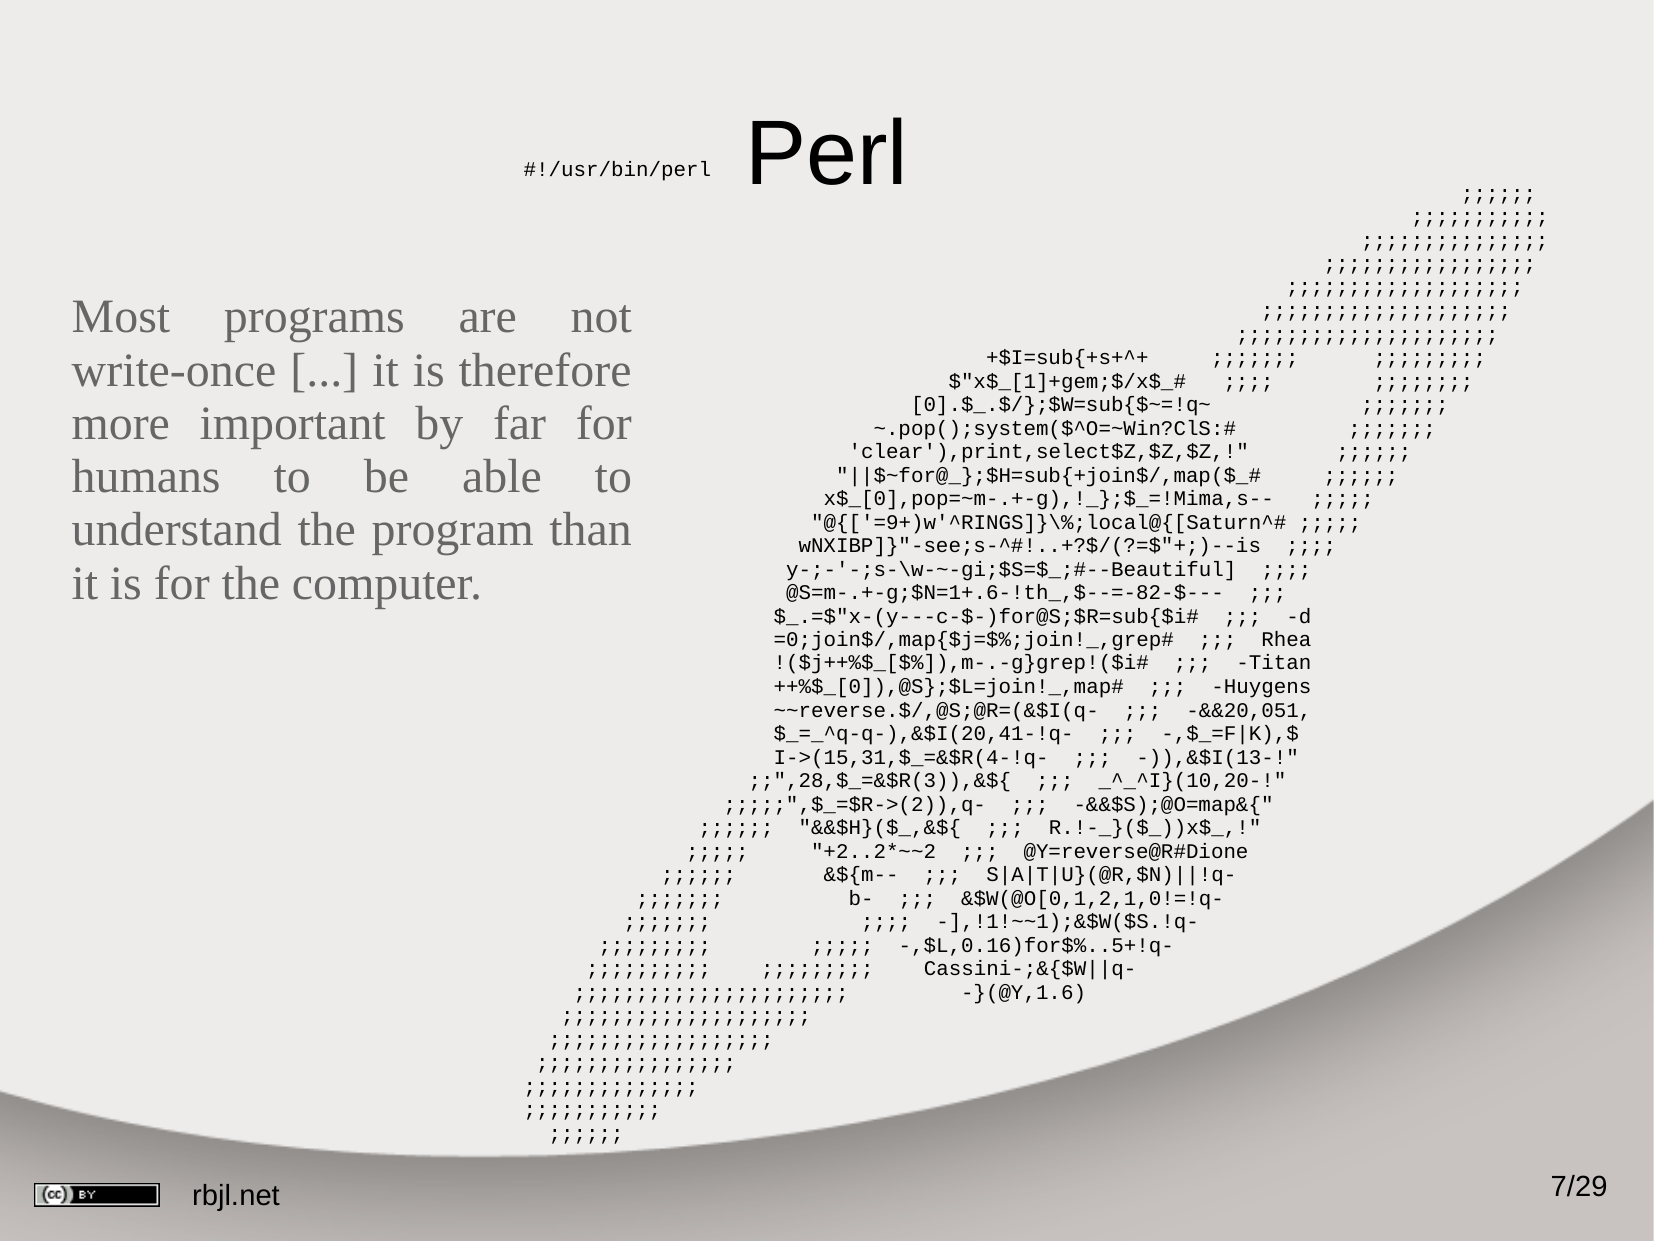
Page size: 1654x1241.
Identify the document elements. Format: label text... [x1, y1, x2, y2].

text_box Most programs are not write-once [...] it is therefore more important by far for humans to be able to understand the program than it is for the computer. [56, 282, 648, 786]
text_box #!/usr/bin/perl ;;;;;; ;;;;;;;;;;; ;;;;;;;;;;;;;;; ;;;;;;;;;;;;;;;;; ;;;;;;;;;;;;;;;;;;; ;;;;;;;;;;;;;;;;;;;; ;;;;;;;;;;;;;;;;;;;;; +$I=sub{+s+^+ ;;;;;;; ;;;;;;;;; $"x$_[1]+gem;$/x$_# ;;;; ;;;;;;;; [0].$_.$/};$W=sub{$~=!q~ ;;;;;;; ~.pop();system($^O=~Win?ClS:# ;;;;;;; 'clear'),print,select$Z,$Z,$Z,!" ;;;;;; "||$~for@_};$H=sub{+join$/,map($_# ;;;;;; x$_[0],pop=~m-.+-g),!_};$_=!Mima,s-- ;;;;; "@{['=9+)w'^RINGS]}\%;local@{[Saturn^# ;;;;; wNXIBP]}"-see;s-^#!..+?$/(?=$"+;)--is ;;;; y-;-'-;s-\w-~-gi;$S=$_;#--Beautiful] ;;;; @S=m-.+-g;$N=1+.6-!th_,$--=-82-$--- ;;; $_.=$"x-(y---c-$-)for@S;$R=sub{$i# ;;; -d =0;join$/,map{$j=$%;join!_,grep# ;;; Rhea !($j++%$_[$%]),m-.-g}grep!($i# ;;; -Titan ++%$_[0]),@S};$L=join!_,map# ;;; -Huygens ~~reverse.$/,@S;@R=(&$I(q- ;;; -&&20,051, $_=_^q-q-),&$I(20,41-!q- ;;; -,$_=F|K),$ I->(15,31,$_=&$R(4-!q- ;;; -)),&$I(13-!" ;;",28,$_=&$R(3)),&${ ;;; _^_^I}(10,20-!" ;;;;;",$_=$R->(2)),q- ;;; -&&$S);@O=map&{" ;;;;;; "&&$H}($_,&${ ;;; R.!-_}($_))x$_,!" ;;;;; "+2..2*~~2 ;;; @Y=reverse@R#Dione ;;;;;; &${m-- ;;; S|A|T|U}(@R,$N)||!q- ;;;;;;; b- ;;; &$W(@O[0,1,2,1,0!=!q- ;;;;;;; ;;;; -],!1!~~1);&$W($S.!q- ;;;;;;;;; ;;;;; -,$L,0.16)for$%..5+!q- ;;;;;;;;;; ;;;;;;;;; Cassini-;&{$W||q- ;;;;;;;;;;;;;;;;;;;;;; -}(@Y,1.6) ;;;;;;;;;;;;;;;;;;;; ;;;;;;;;;;;;;;;;;; ;;;;;;;;;;;;;;;; ;;;;;;;;;;;;;; ;;;;;;;;;;; ;;;;;; [508, 151, 1581, 1178]
picture [0, 0, 1654, 1241]
title Perl [82, 49, 1571, 257]
